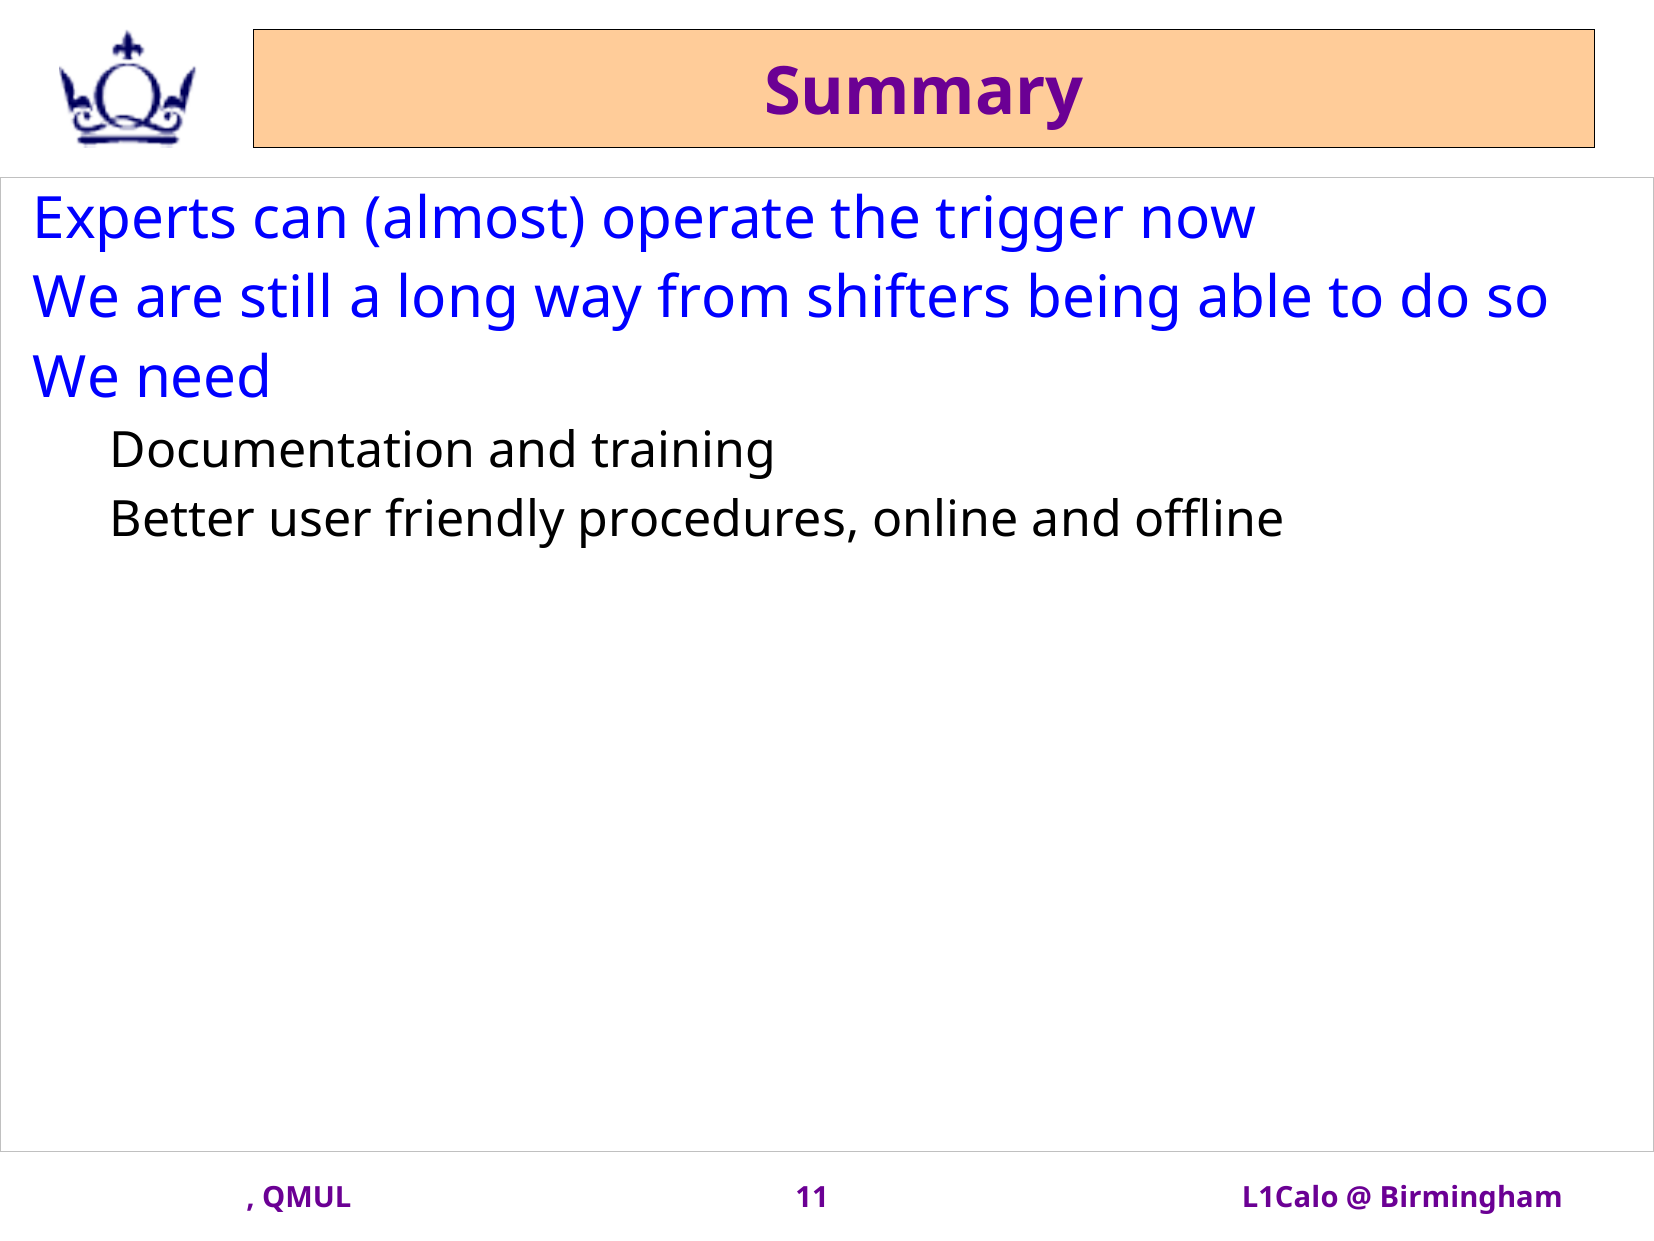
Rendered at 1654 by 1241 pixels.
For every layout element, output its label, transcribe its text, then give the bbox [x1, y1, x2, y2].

title Summary [253, 29, 1595, 148]
list Experts can (almost) operate the trigger now We are still a long way from shifters being able to do so We need Documentation and training Better user friendly procedures, online and offline [15, 176, 1634, 1149]
picture [59, 29, 200, 148]
